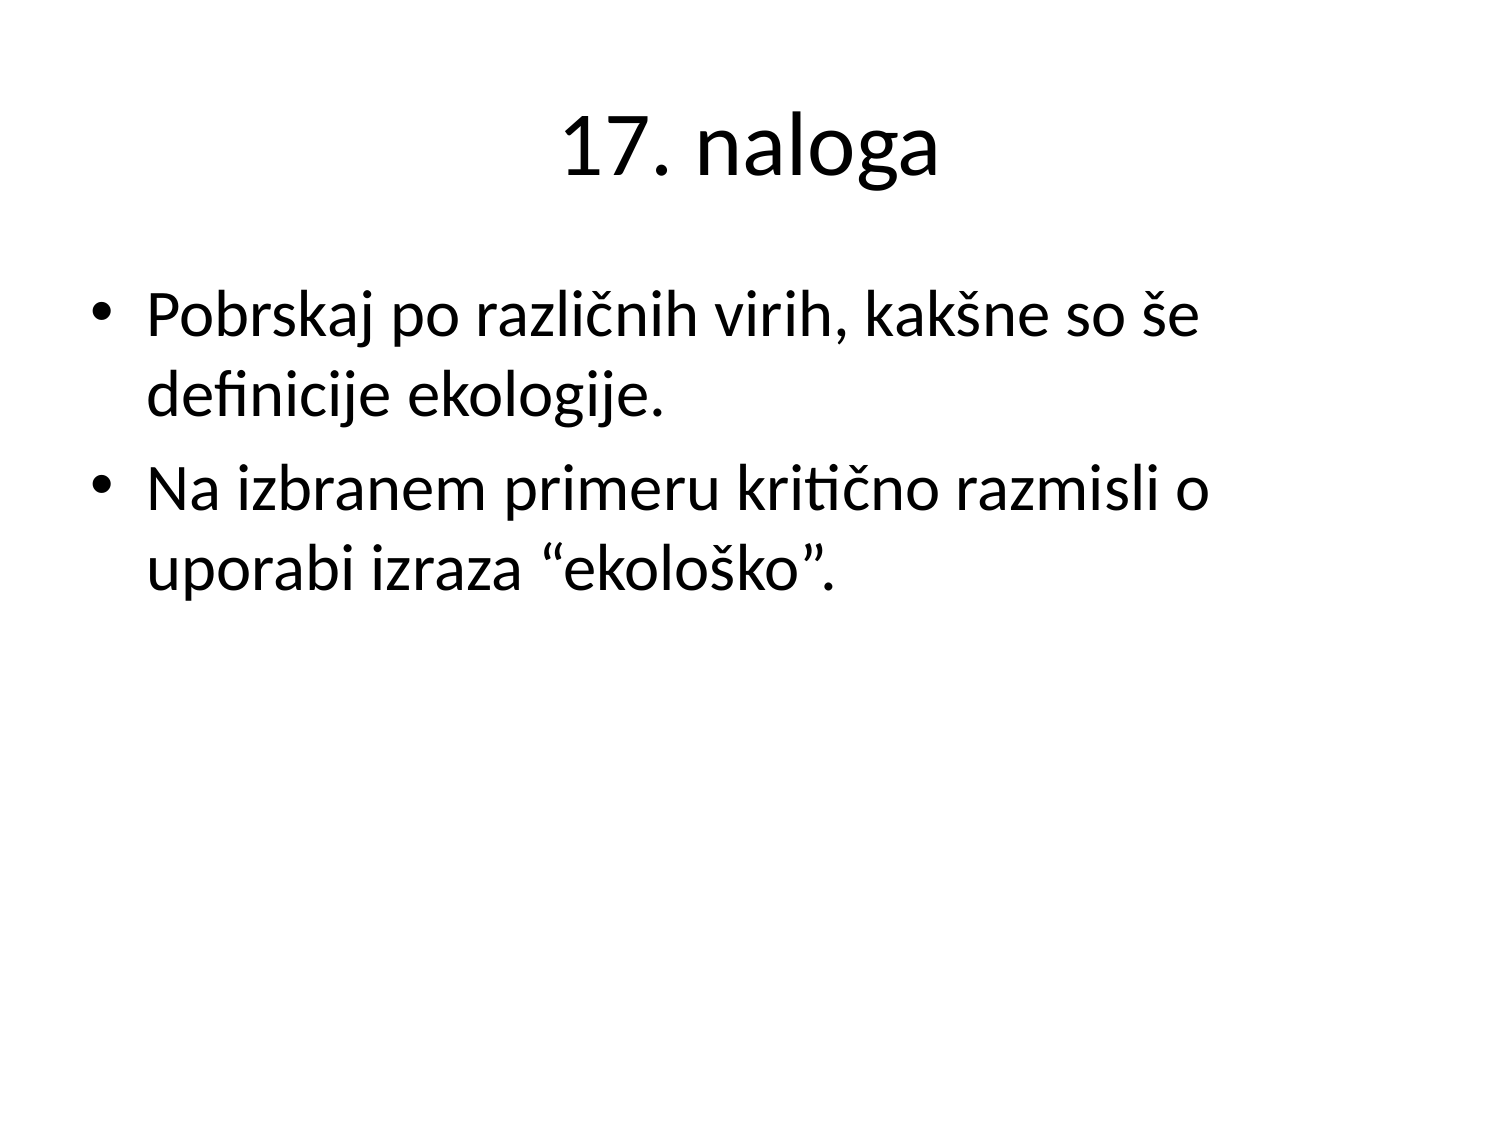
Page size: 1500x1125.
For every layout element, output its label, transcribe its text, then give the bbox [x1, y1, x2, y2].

list Pobrskaj po različnih virih, kakšne so še definicije ekologije. Na izbranem primeru kritično razmisli o uporabi izraza “ekološko”. [75, 262, 1425, 1005]
title 17. naloga [75, 45, 1425, 233]
